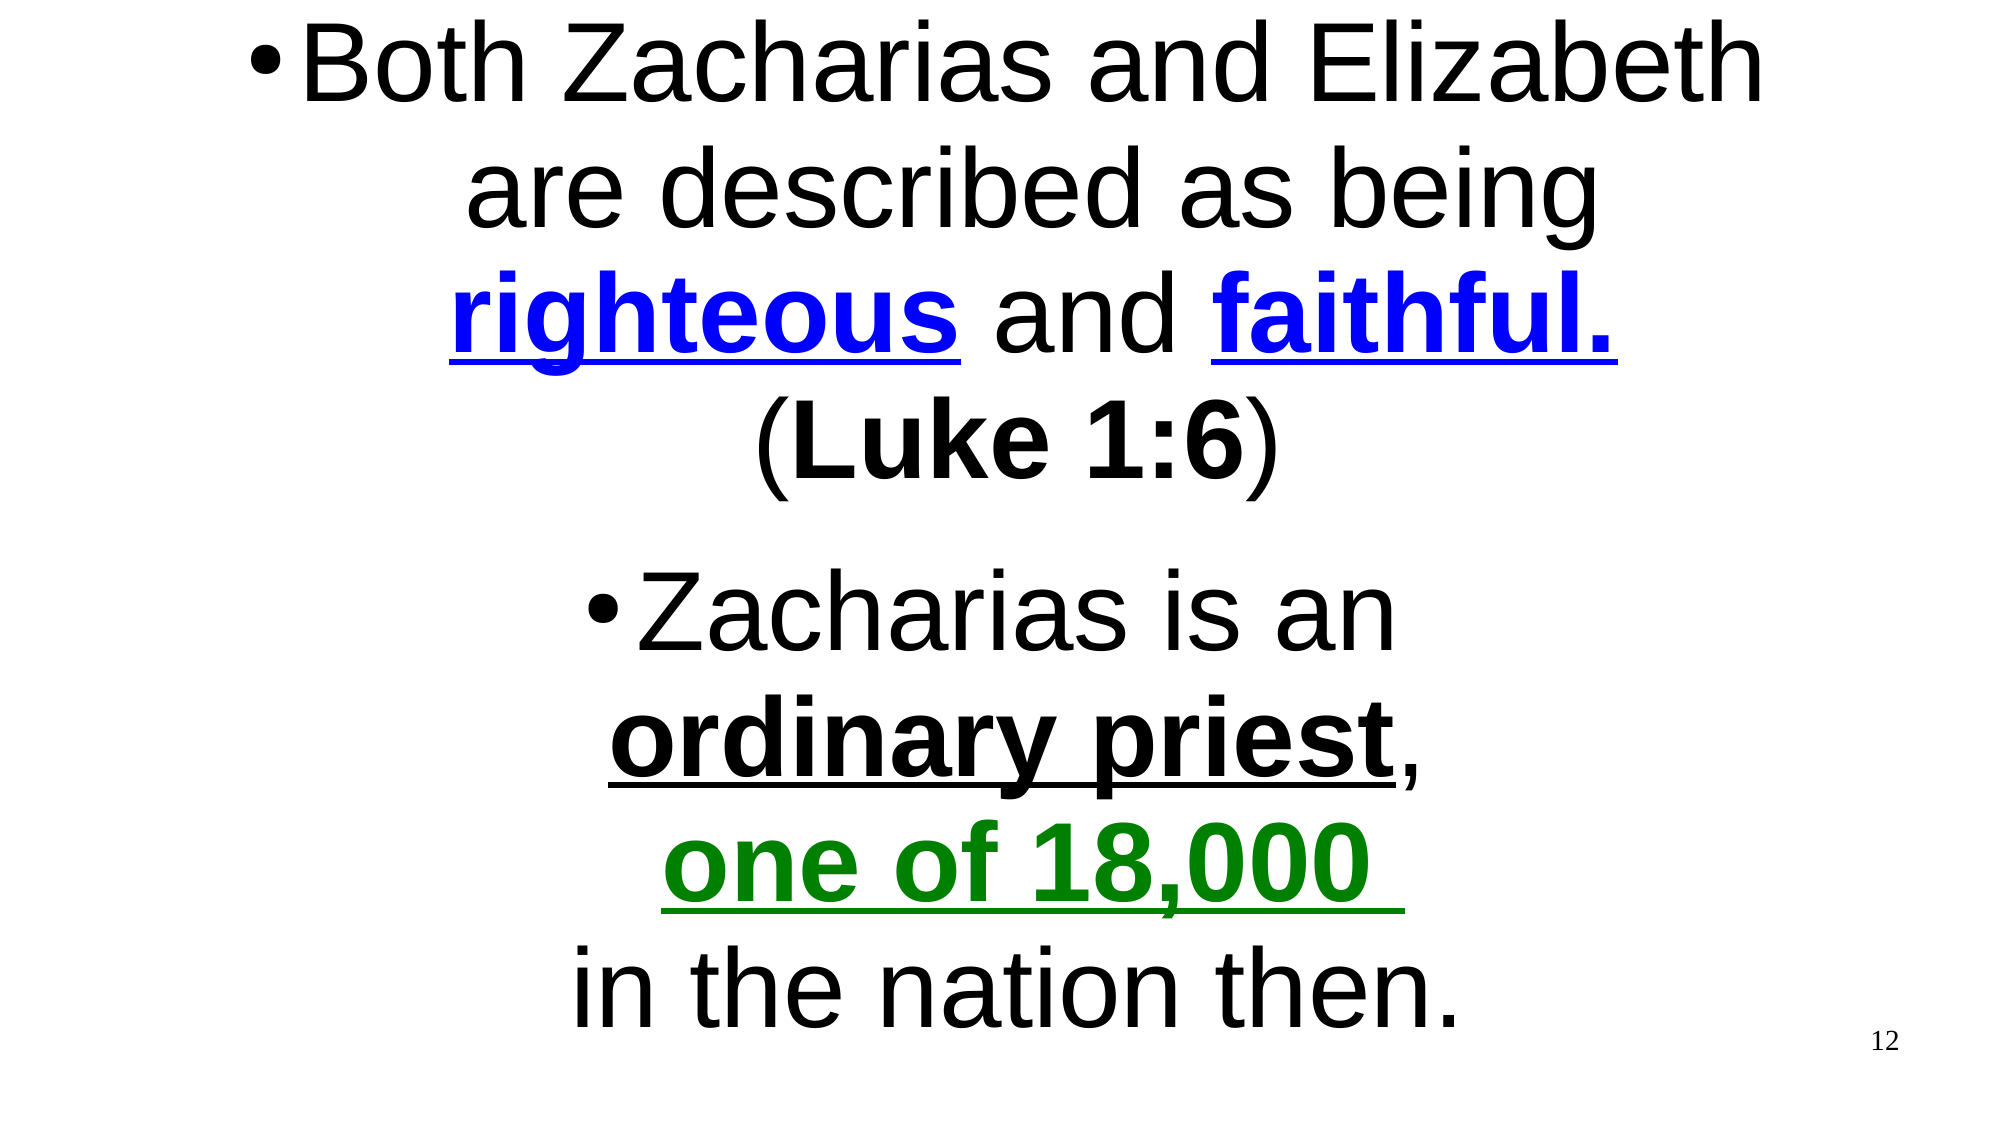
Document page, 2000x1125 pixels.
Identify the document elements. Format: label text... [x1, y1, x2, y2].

list Both Zacharias and Elizabeth are described as being righteous and faithful. (Luke 1:6) Zacharias is an ordinary priest, one of 18,000 in the nation then. [0, 0, 1996, 1123]
